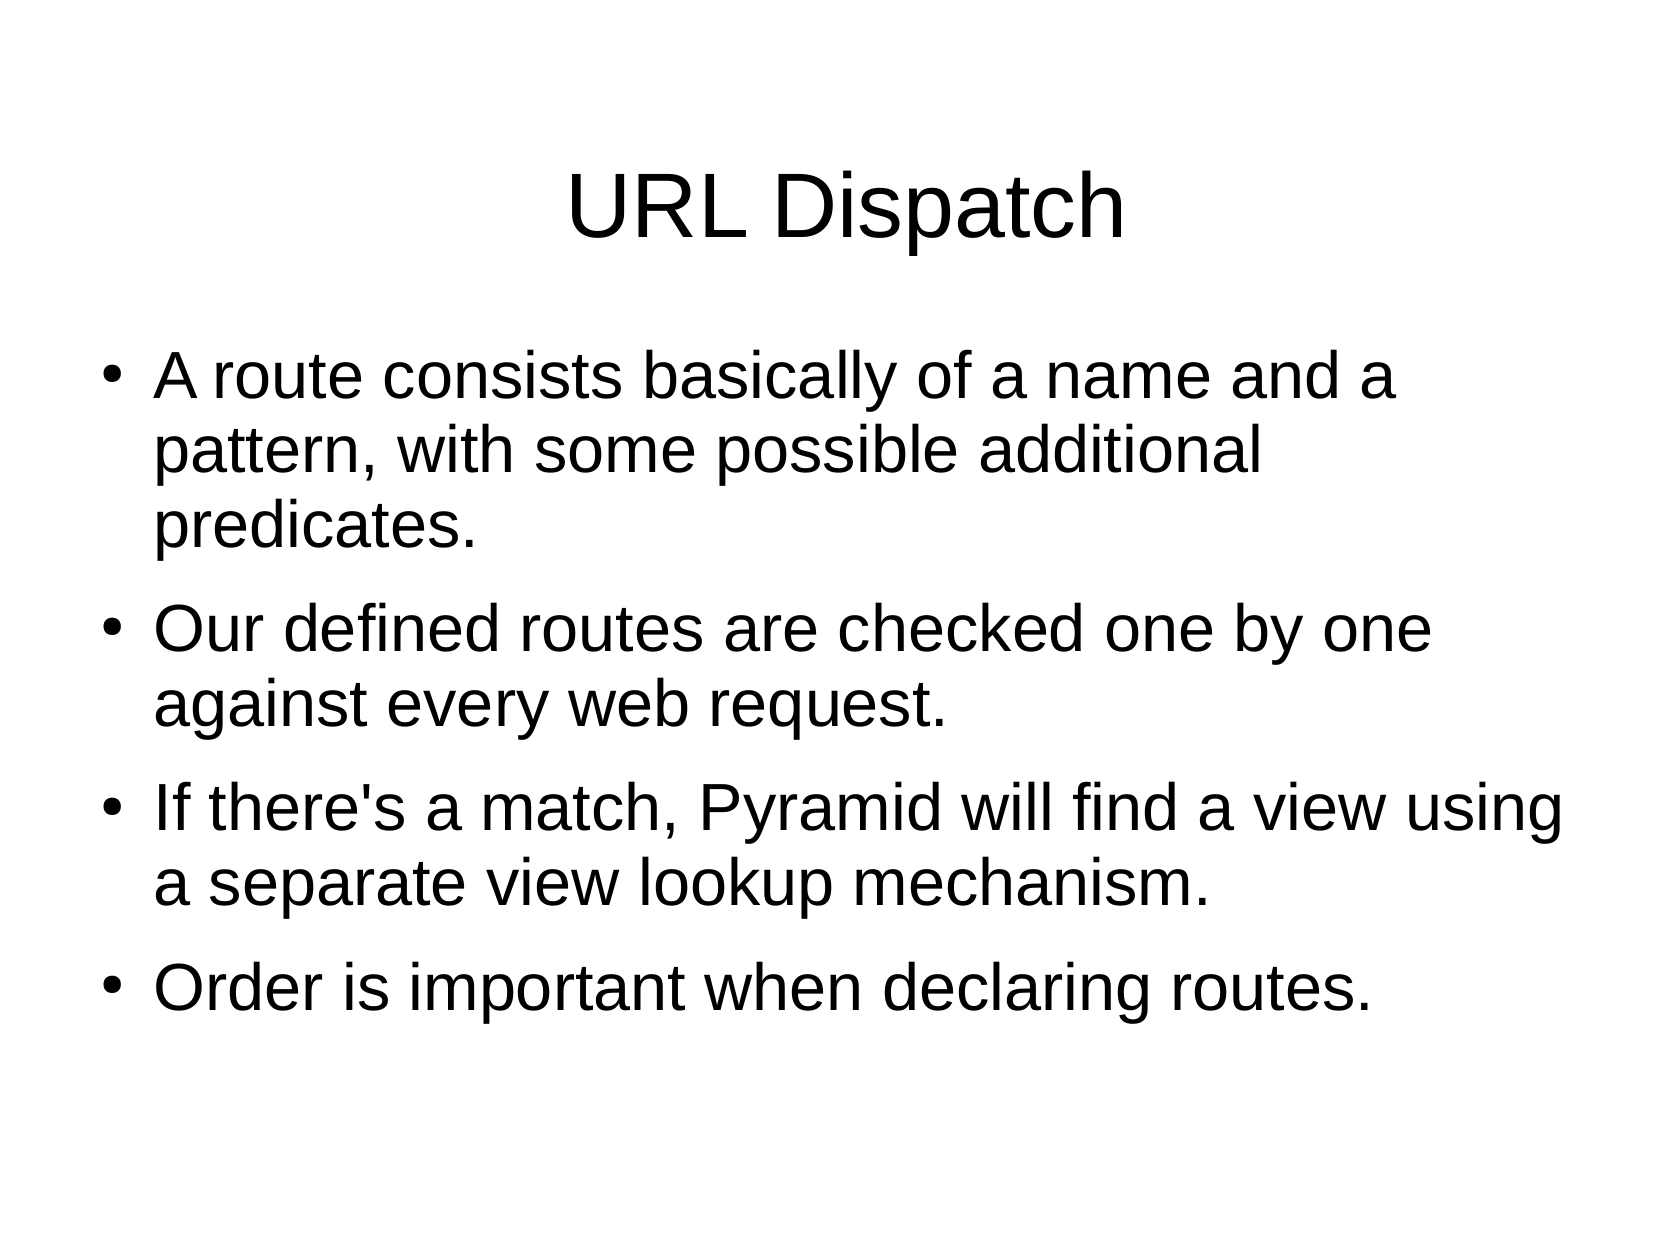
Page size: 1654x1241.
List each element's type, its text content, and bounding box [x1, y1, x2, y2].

title URL Dispatch [82, 112, 1612, 301]
list A route consists basically of a name and a pattern, with some possible additional predicates. Our defined routes are checked one by one against every web request. If there's a match, Pyramid will find a view using a separate view lookup mechanism. Order is important when declaring routes. [82, 337, 1571, 1157]
